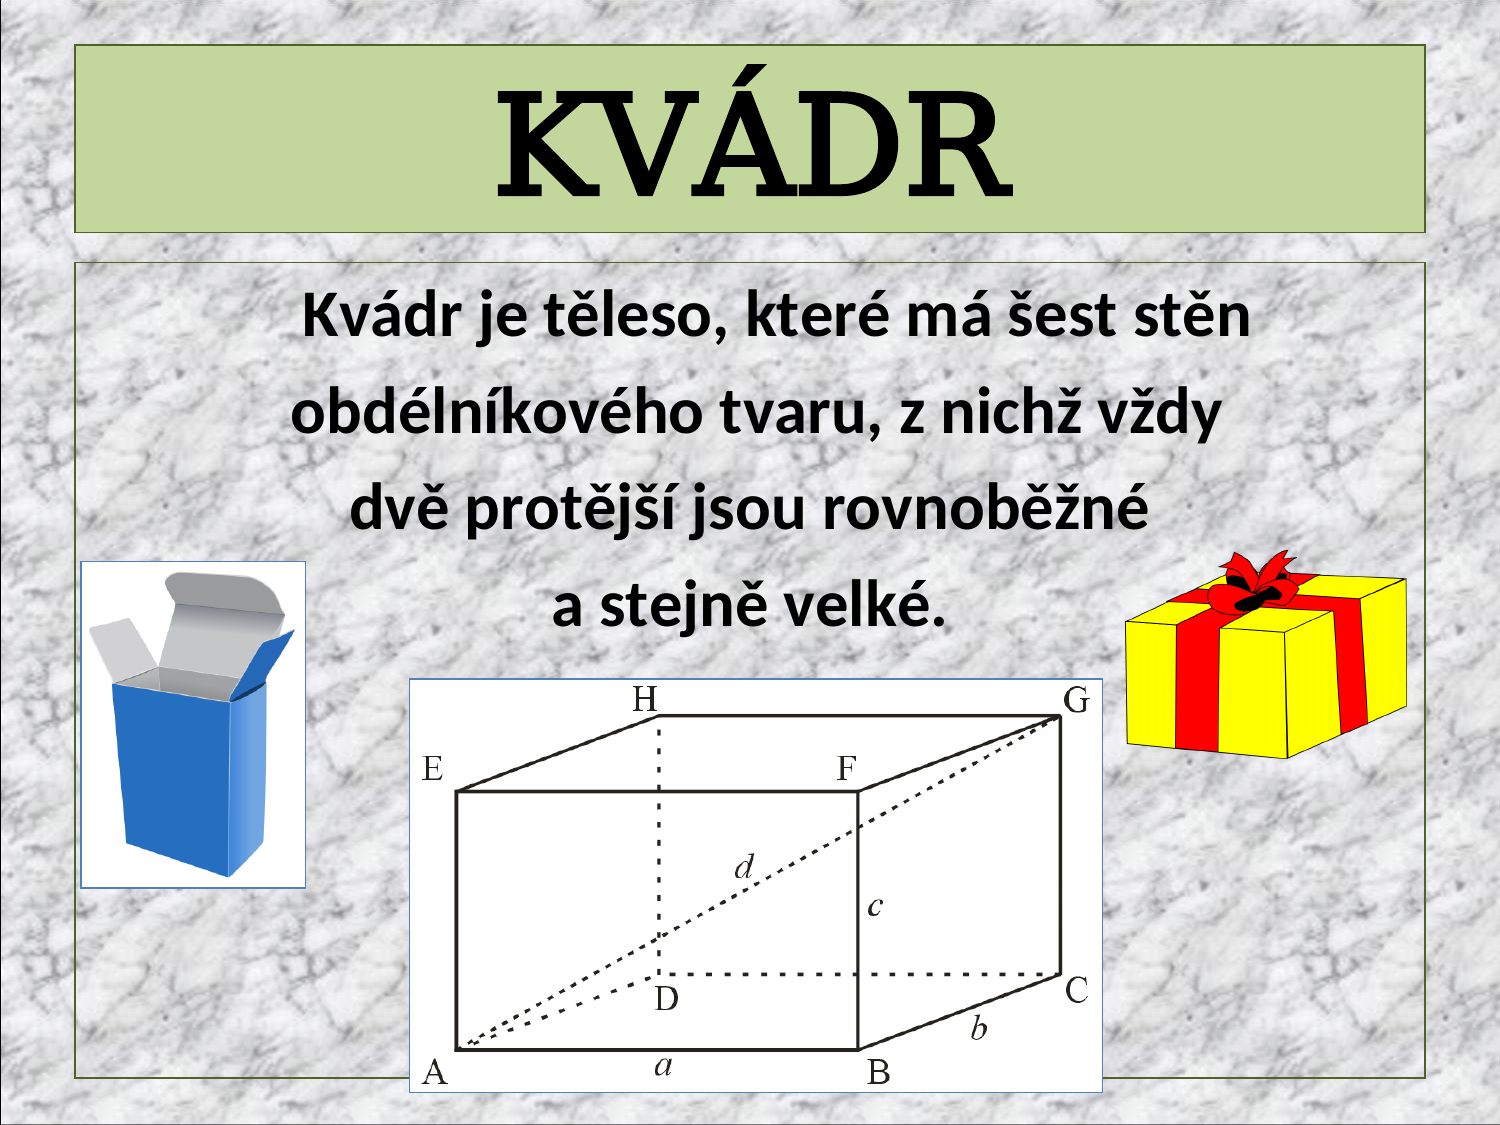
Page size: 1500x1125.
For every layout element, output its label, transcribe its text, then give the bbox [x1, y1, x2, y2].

title KVÁDR [75, 45, 1426, 233]
picture [0, 0, 1500, 1125]
list Kvádr je těleso, které má šest stěn obdélníkového tvaru, z nichž vždy dvě protější jsou rovnoběžné a stejně velké. [75, 262, 1426, 1079]
